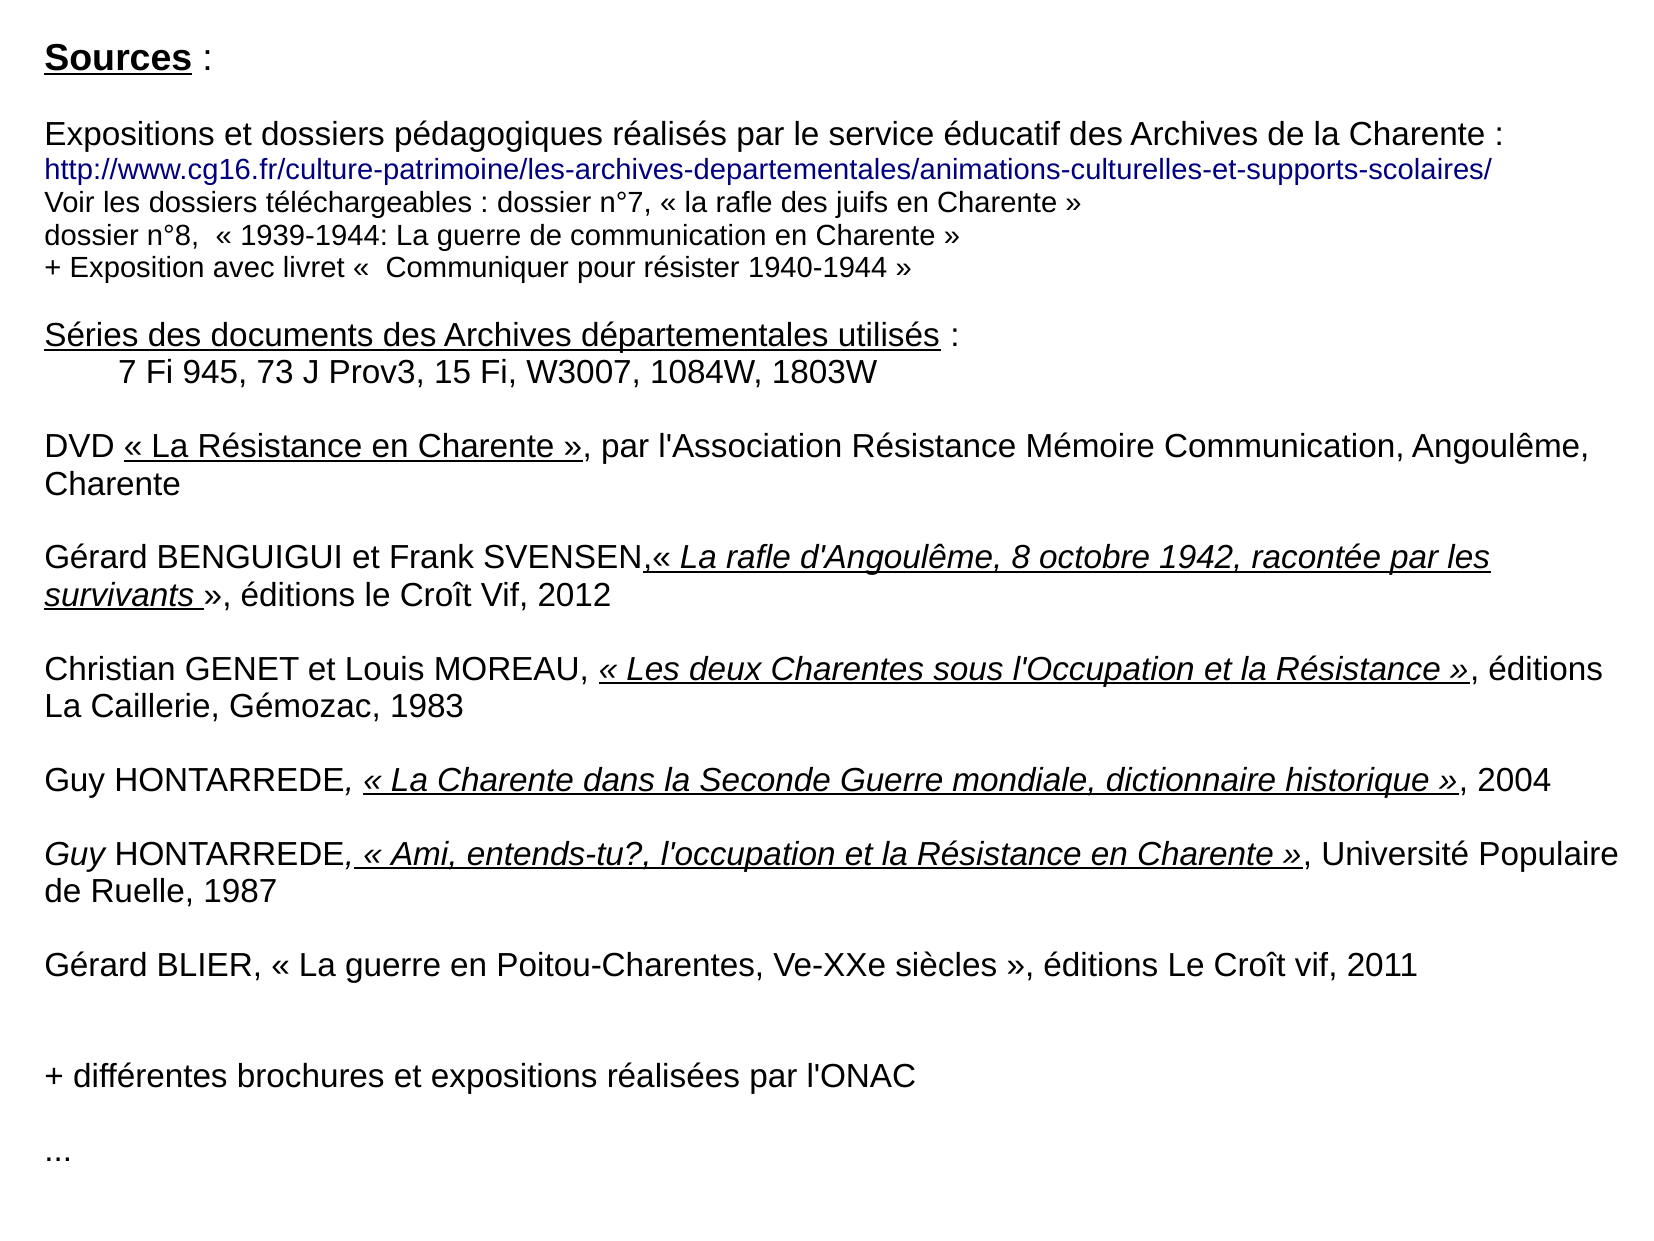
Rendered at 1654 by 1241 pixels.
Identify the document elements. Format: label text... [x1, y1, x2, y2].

text_box Sources : Expositions et dossiers pédagogiques réalisés par le service éducatif des Archives de la Charente : http://www.cg16.fr/culture-patrimoine/les-archives-departementales/animations-culturelles-et-supports-scolaires/ Voir les dossiers téléchargeables : dossier n°7, « la rafle des juifs en Charente » dossier n°8, « 1939-1944: La guerre de communication en Charente » + Exposition avec livret « Communiquer pour résister 1940-1944 » Séries des documents des Archives départementales utilisés : 7 Fi 945, 73 J Prov3, 15 Fi, W3007, 1084W, 1803W DVD « La Résistance en Charente », par l'Association Résistance Mémoire Communication, Angoulême, Charente Gérard BENGUIGUI et Frank SVENSEN,« La rafle d'Angoulême, 8 octobre 1942, racontée par les survivants », éditions le Croît Vif, 2012 Christian GENET et Louis MOREAU, « Les deux Charentes sous l'Occupation et la Résistance », éditions La Caillerie, Gémozac, 1983 Guy HONTARREDE, « La Charente dans la Seconde Guerre mondiale, dictionnaire historique », 2004 Guy HONTARREDE, « Ami, entends-tu?, l'occupation et la Résistance en Charente », Université Populaire de Ruelle, 1987 Gérard BLIER, « La guerre en Poitou-Charentes, Ve-XXe siècles », éditions Le Croît vif, 2011 + différentes brochures et expositions réalisées par l'ONAC ... [29, 29, 1654, 1183]
